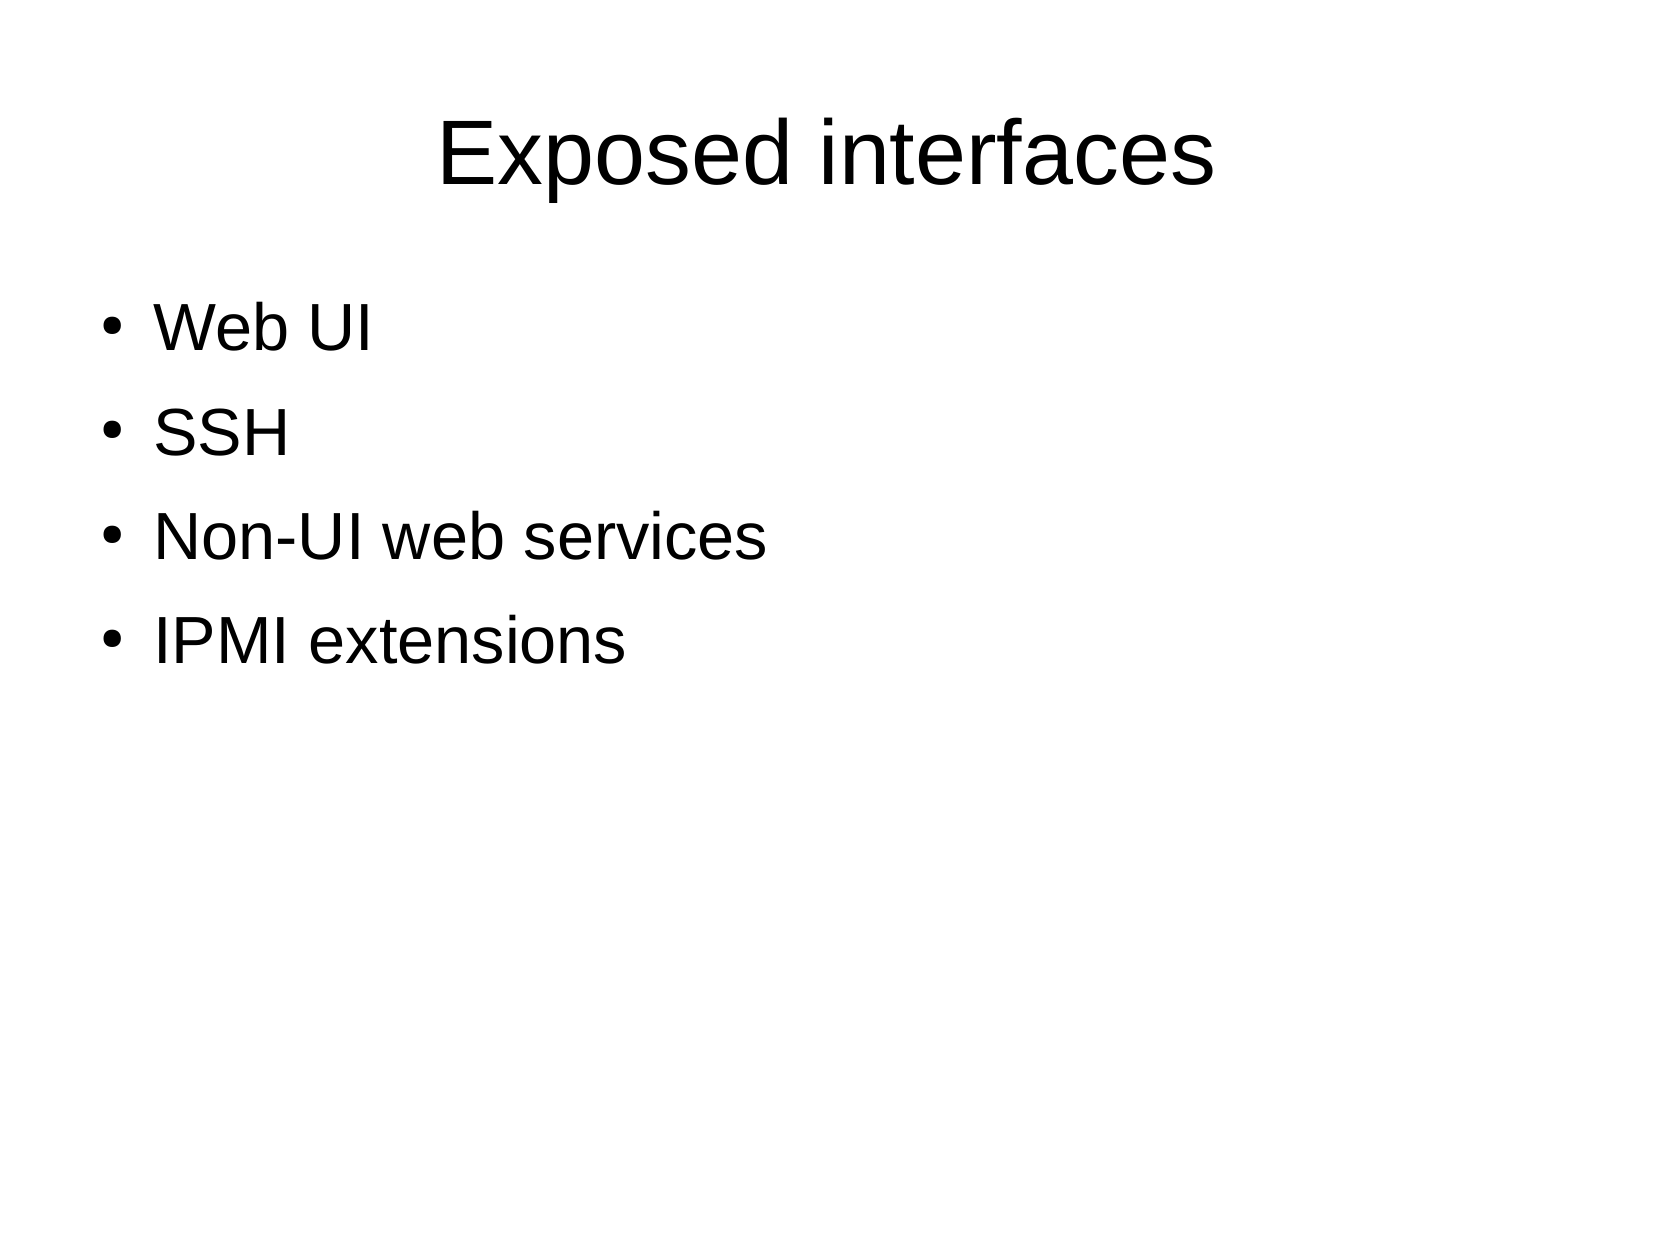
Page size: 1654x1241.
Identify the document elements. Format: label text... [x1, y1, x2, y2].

title Exposed interfaces [82, 49, 1571, 257]
list Web UI SSH Non-UI web services IPMI extensions [82, 290, 1571, 1010]
